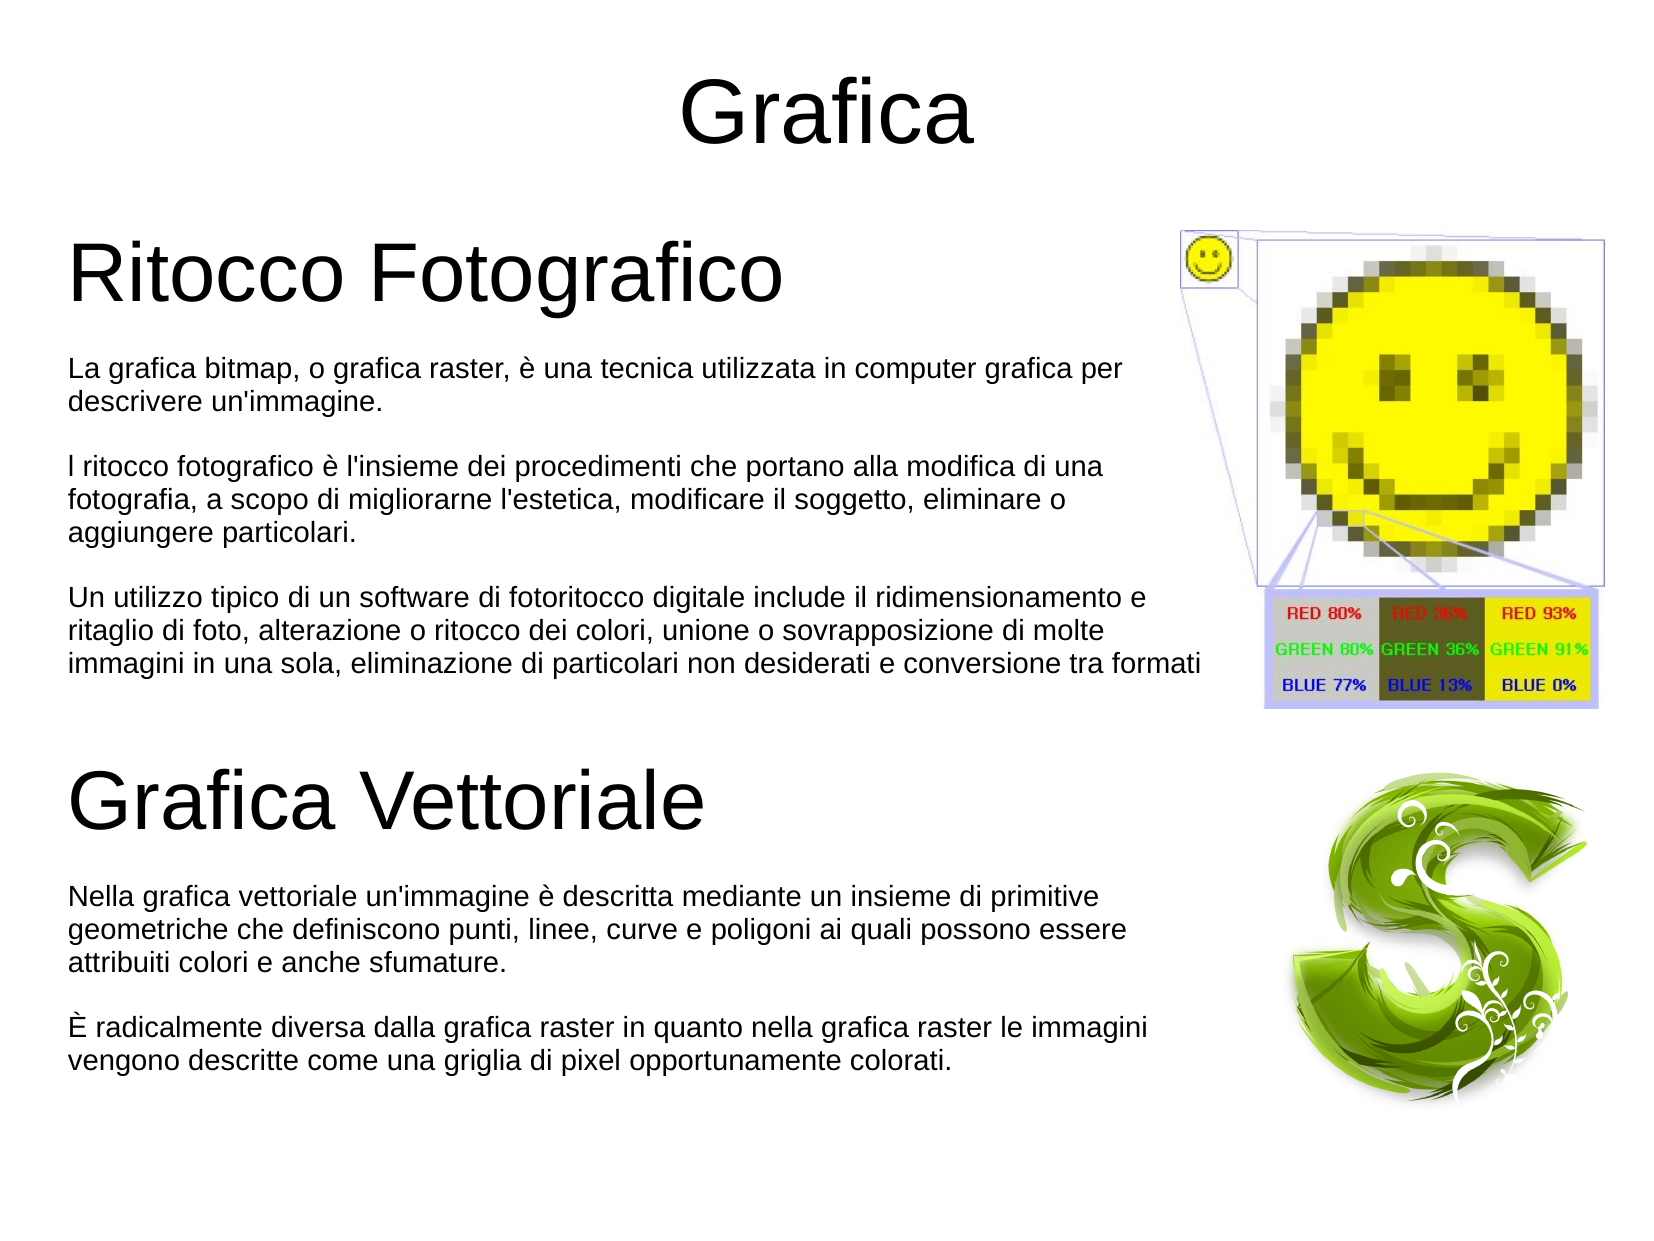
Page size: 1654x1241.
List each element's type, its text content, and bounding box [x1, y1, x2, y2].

picture [1278, 761, 1594, 1117]
title Grafica [82, 15, 1571, 208]
picture [1235, 230, 1605, 709]
text_box Ritocco Fotografico La grafica bitmap, o grafica raster, è una tecnica utilizzata in computer grafica per descrivere un'immagine. l ritocco fotografico è l'insieme dei procedimenti che portano alla modifica di una fotografia, a scopo di migliorarne l'estetica, modificare il soggetto, eliminare o aggiungere particolari. Un utilizzo tipico di un software di fotoritocco digitale include il ridimensionamento e ritaglio di foto, alterazione o ritocco dei colori, unione o sovrapposizione di molte immagini in una sola, eliminazione di particolari non desiderati e conversione tra formati Grafica Vettoriale Nella grafica vettoriale un'immagine è descritta mediante un insieme di primitive geometriche che definiscono punti, linee, curve e poligoni ai quali possono essere attribuiti colori e anche sfumature. È radicalmente diversa dalla grafica raster in quanto nella grafica raster le immagini vengono descritte come una griglia di pixel opportunamente colorati. [53, 218, 1235, 1110]
